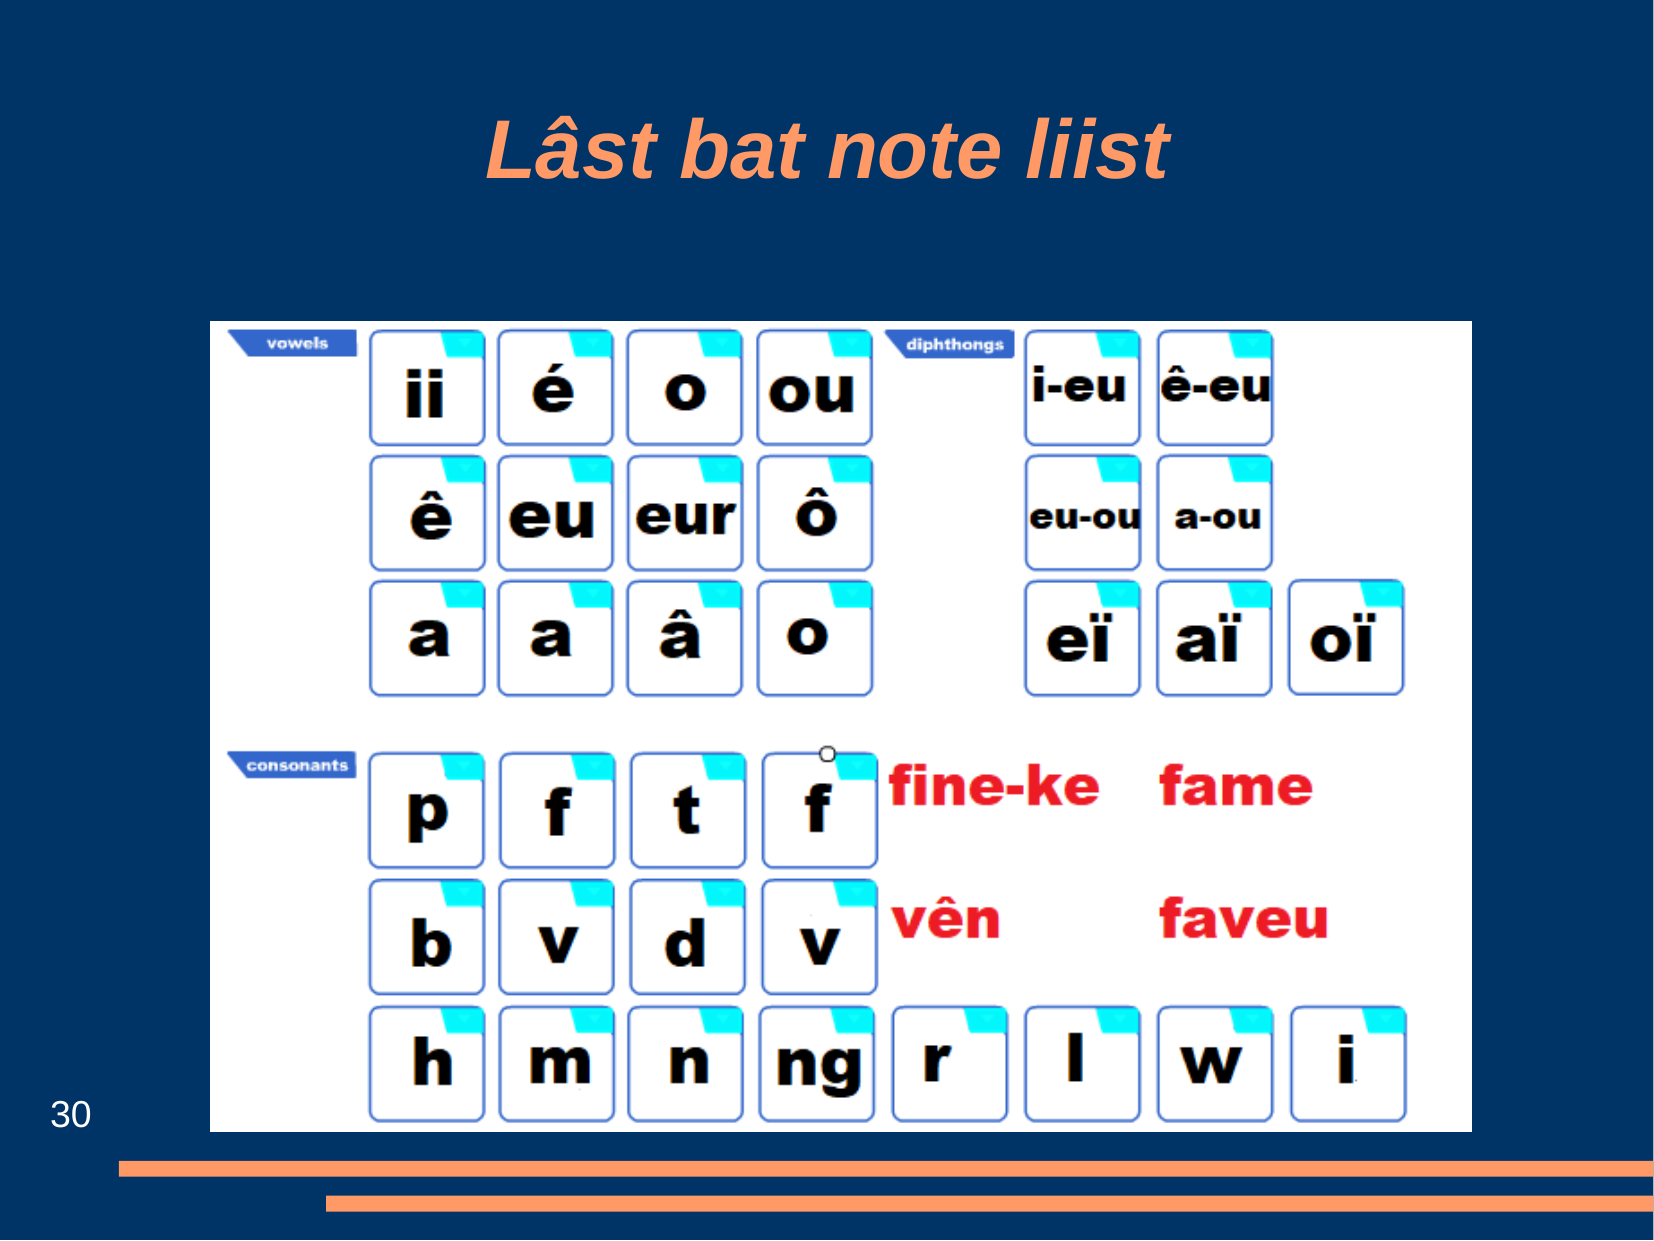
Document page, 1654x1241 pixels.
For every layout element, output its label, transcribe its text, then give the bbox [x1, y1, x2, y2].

title Lâst bat note liist [121, 46, 1534, 254]
picture [210, 321, 1472, 1132]
